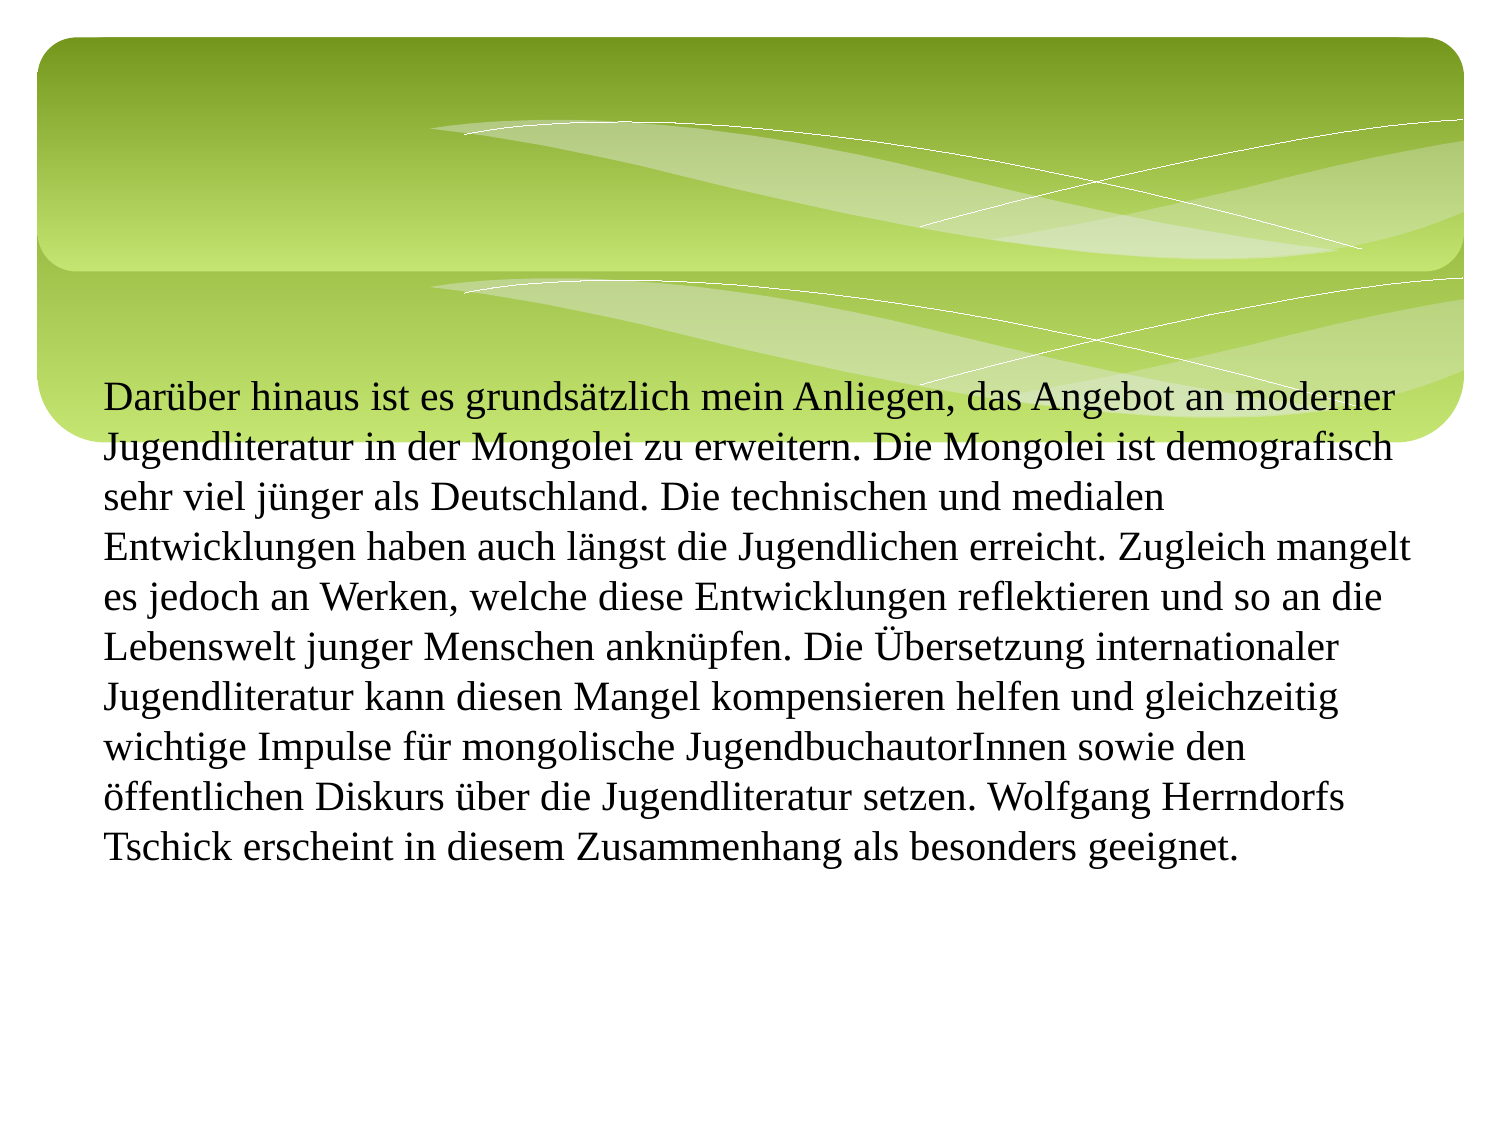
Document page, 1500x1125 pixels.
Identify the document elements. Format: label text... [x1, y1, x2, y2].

text_box Darüber hinaus ist es grundsätzlich mein Anliegen, das Angebot an moderner Jugendliteratur in der Mongolei zu erweitern. Die Mongolei ist demografisch sehr viel jünger als Deutschland. Die technischen und medialen Entwicklungen haben auch längst die Jugendlichen erreicht. Zugleich mangelt es jedoch an Werken, welche diese Entwicklungen reflektieren und so an die Lebenswelt junger Menschen anknüpfen. Die Übersetzung internationaler Jugendliteratur kann diesen Mangel kompensieren helfen und gleichzeitig wichtige Impulse für mongolische JugendbuchautorInnen sowie den öffentlichen Diskurs über die Jugendliteratur setzen. Wolfgang Herrndorfs Tschick erscheint in diesem Zusammenhang als besonders geeignet. [88, 361, 1436, 877]
